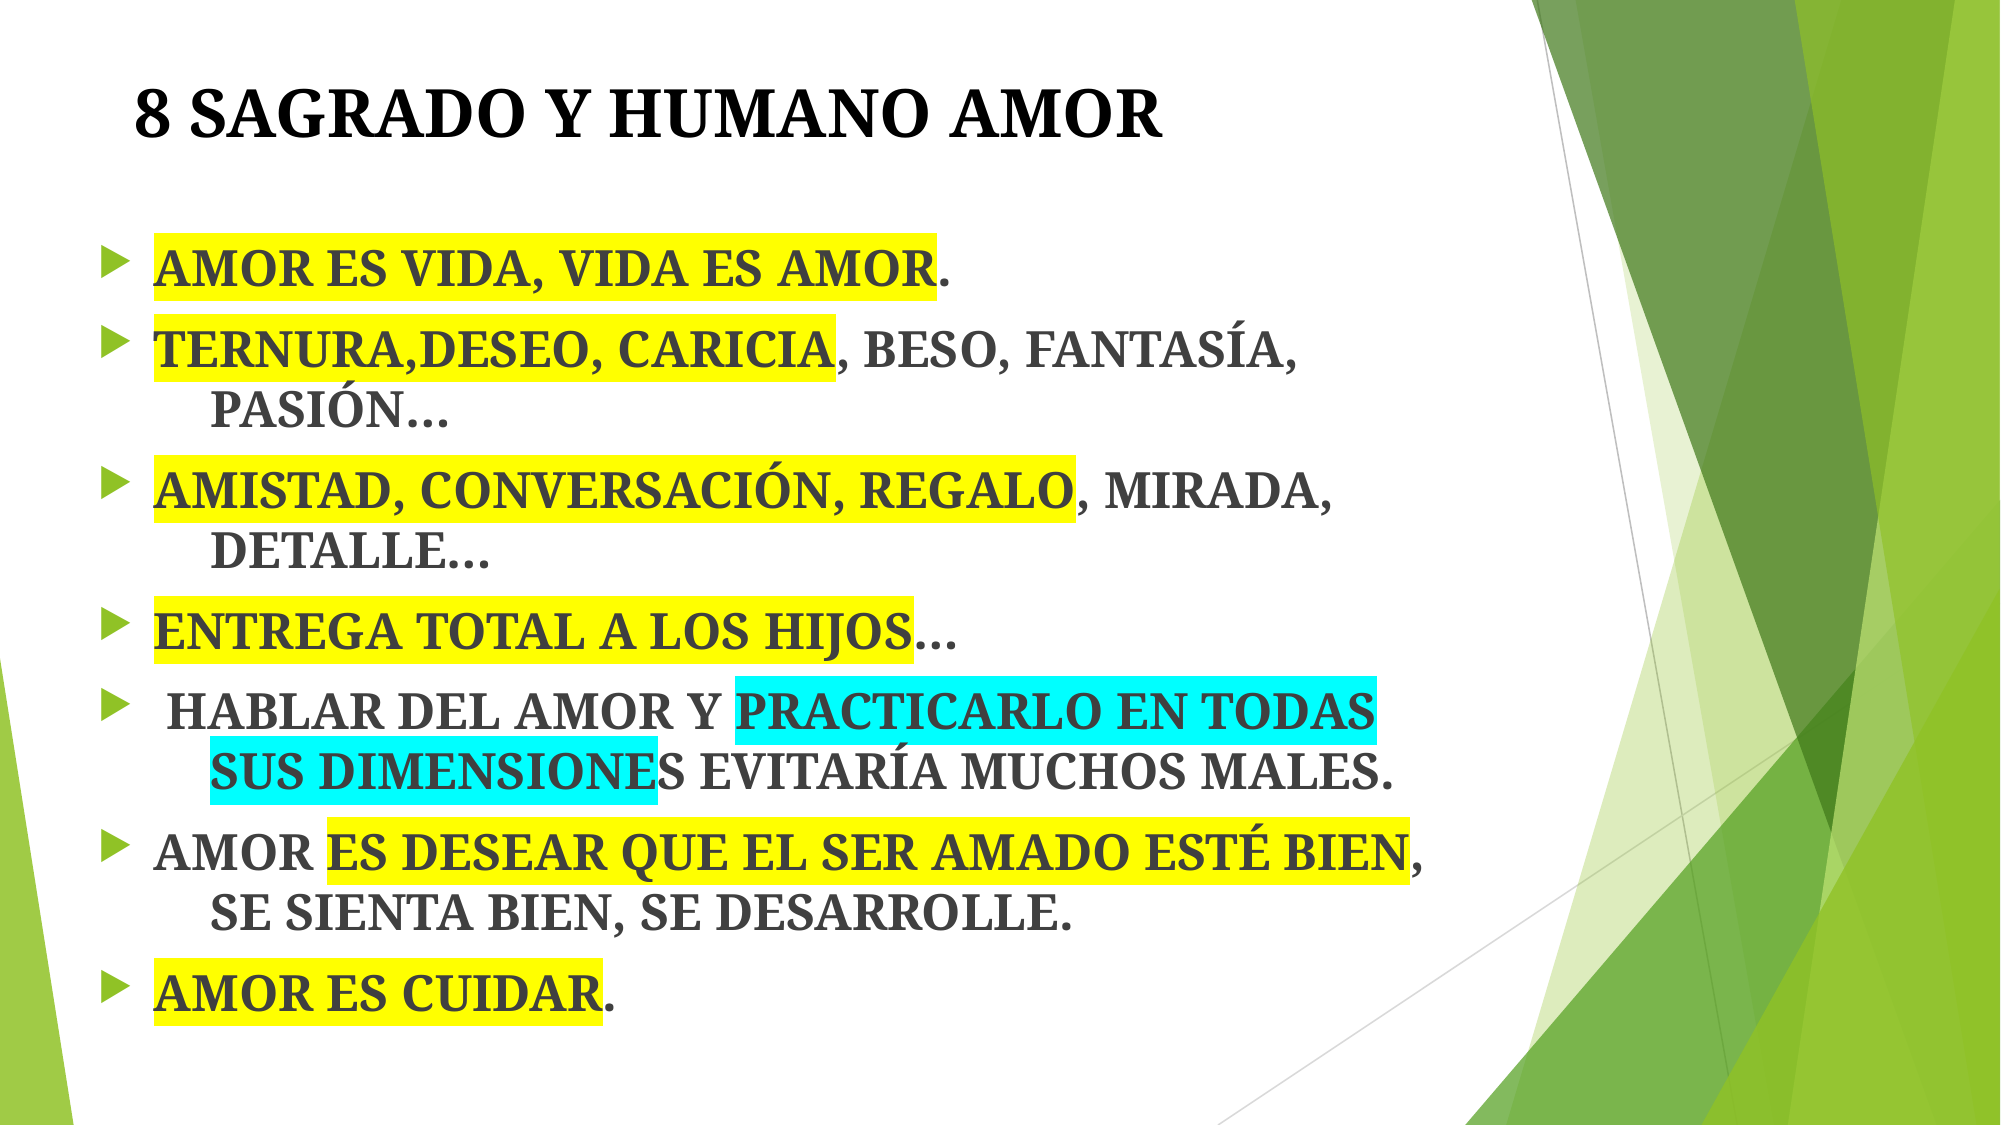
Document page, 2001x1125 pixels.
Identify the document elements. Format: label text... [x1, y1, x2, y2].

list AMOR ES VIDA, VIDA ES AMOR. TERNURA,DESEO, CARICIA, BESO, FANTASÍA, PASIÓN… AMISTAD, CONVERSACIÓN, REGALO, MIRADA, DETALLE… ENTREGA TOTAL A LOS HIJOS… HABLAR DEL AMOR Y PRACTICARLO EN TODAS SUS DIMENSIONES EVITARÍA MUCHOS MALES. AMOR ES DESEAR QUE EL SER AMADO ESTÉ BIEN, SE SIENTA BIEN, SE DESARROLLE. AMOR ES CUIDAR. [82, 229, 1493, 1125]
title 8 SAGRADO Y HUMANO AMOR [119, 63, 1531, 172]
